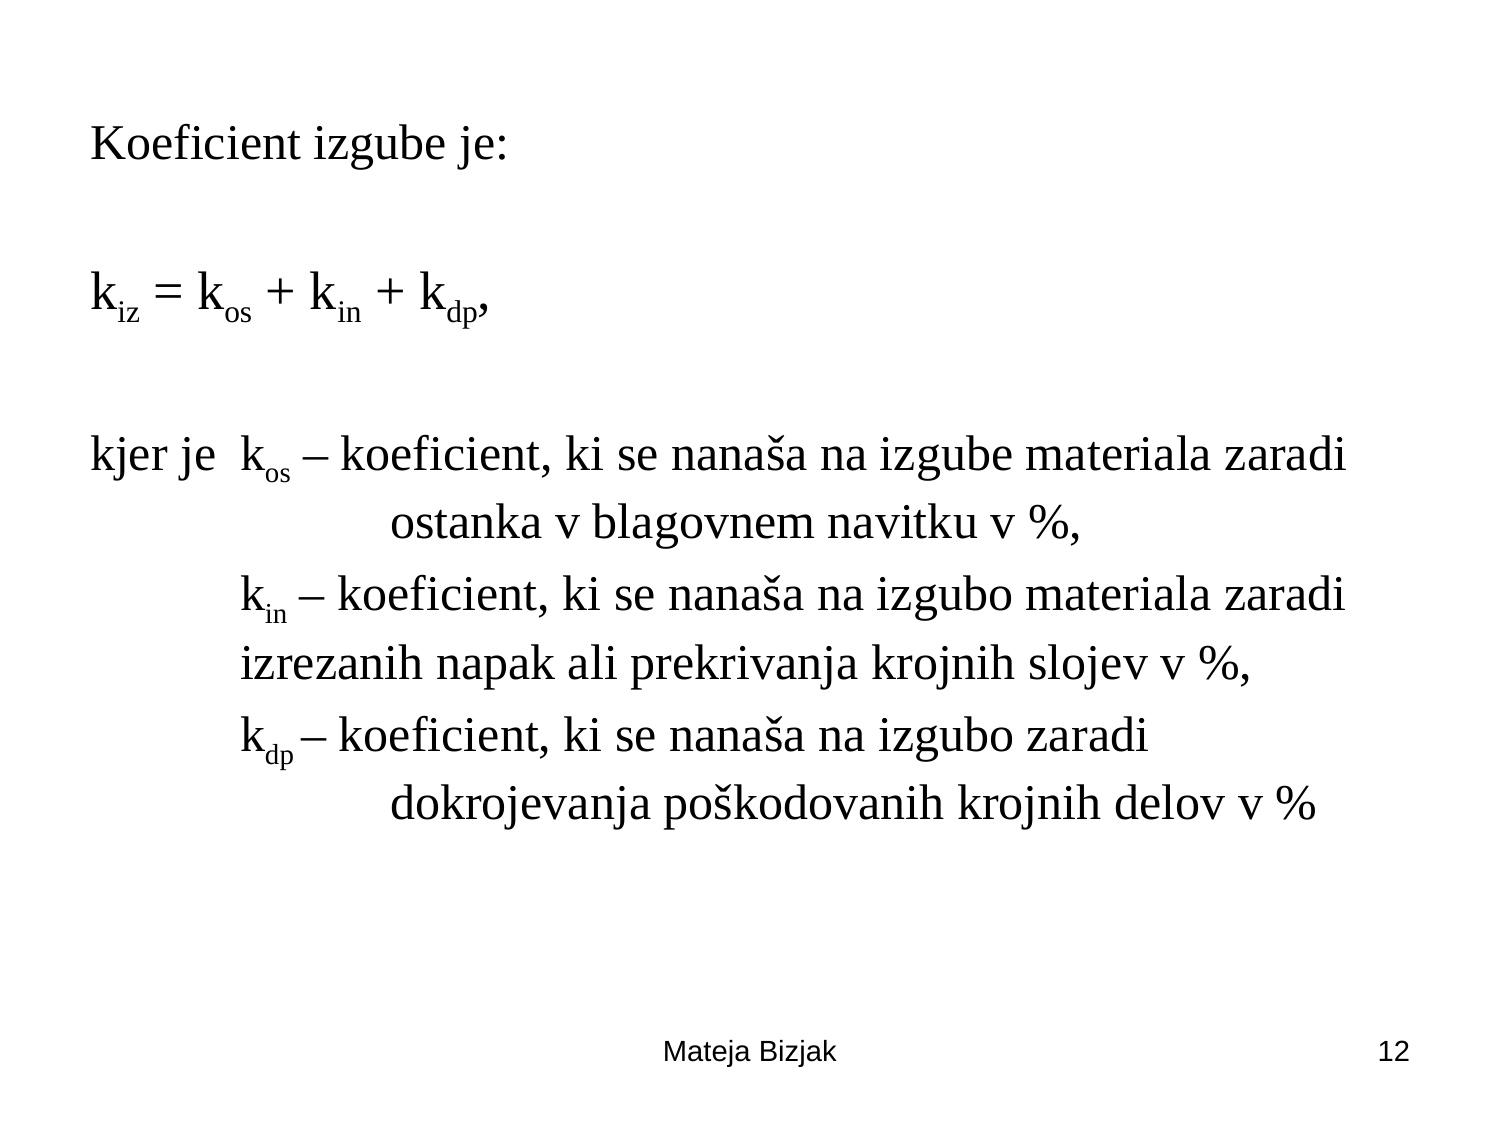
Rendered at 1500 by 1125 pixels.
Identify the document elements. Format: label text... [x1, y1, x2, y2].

text_box <number> [1074, 1047, 1426, 1103]
text_box Mateja Bizjak [512, 1047, 988, 1103]
list Koeficient izgube je: kiz = kos + kin + kdp, kjer je kos – koeficient, ki se nanaša na izgube materiala zaradi ostanka v blagovnem navitku v %, kin – koeficient, ki se nanaša na izgubo materiala zaradi izrezanih napak ali prekrivanja krojnih slojev v %, kdp – koeficient, ki se nanaša na izgubo zaradi dokrojevanja poškodovanih krojnih delov v % [75, 101, 1436, 1047]
